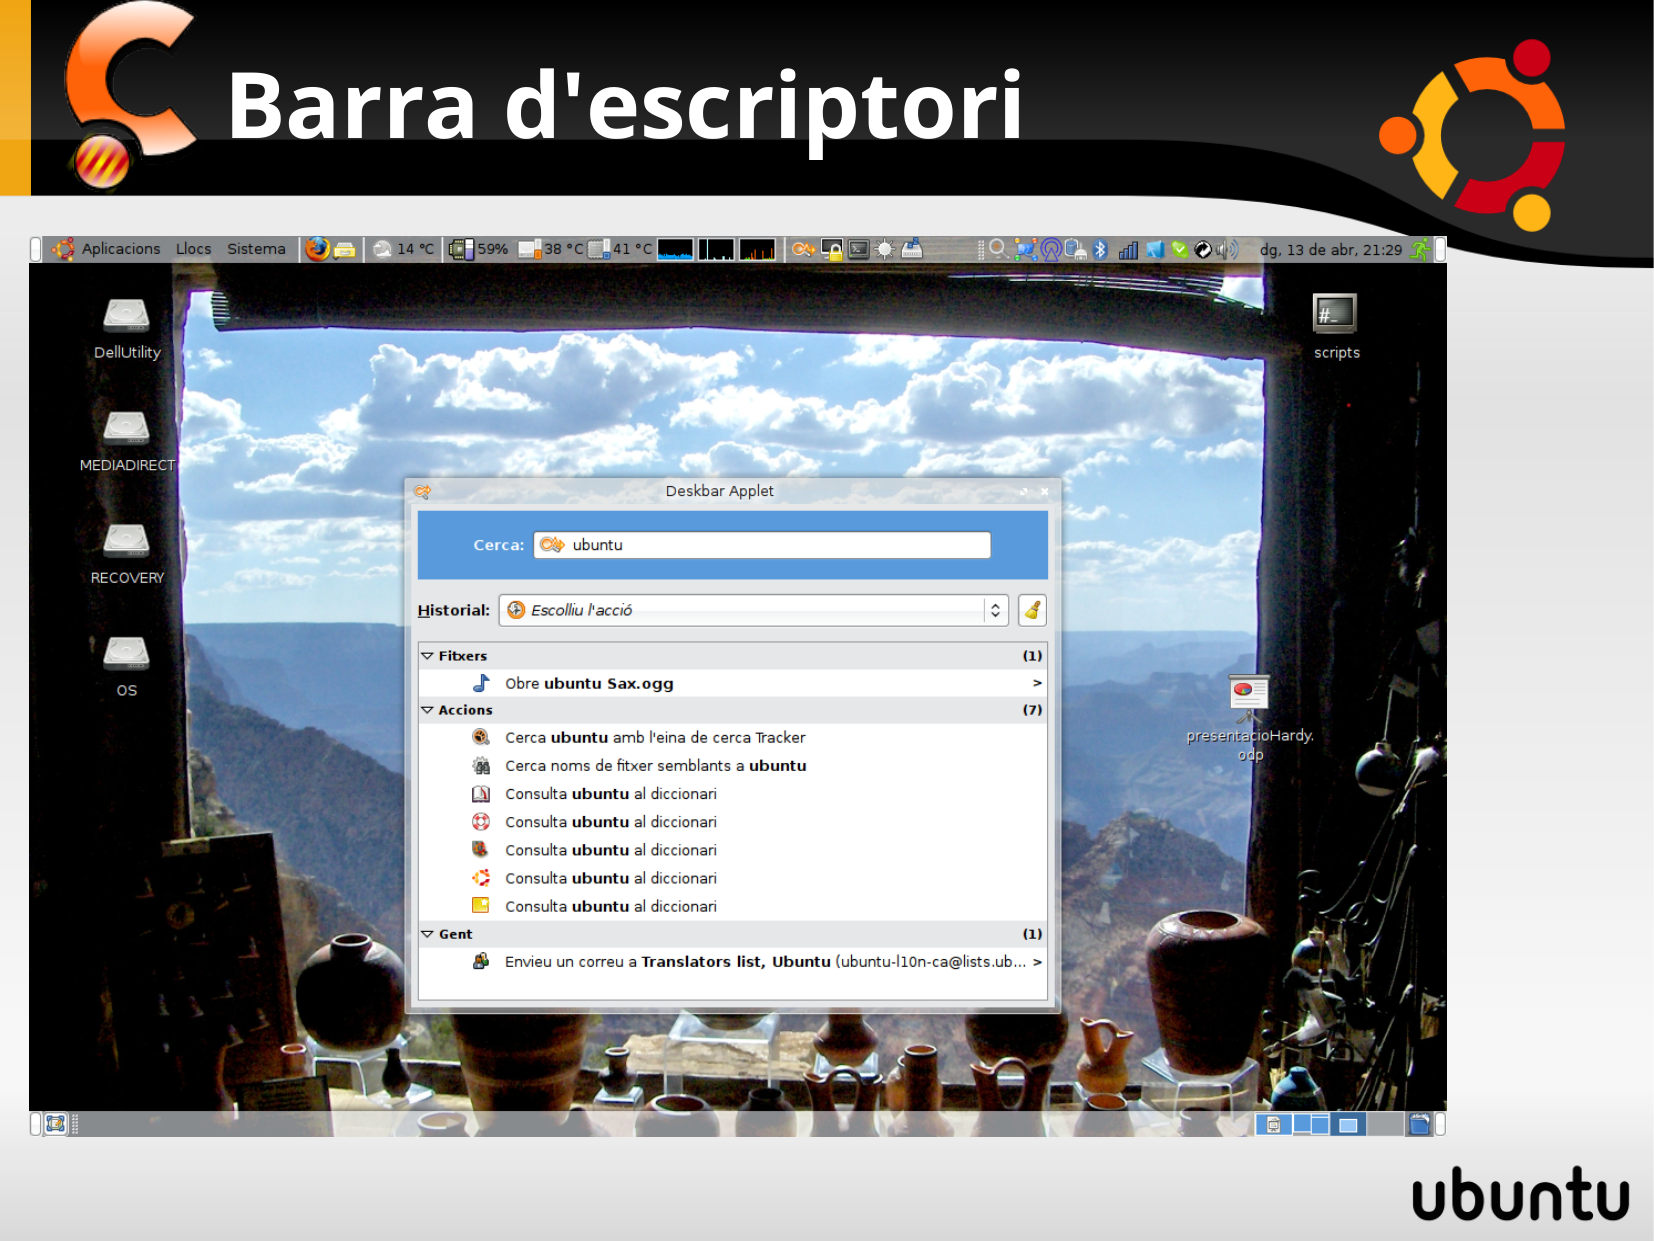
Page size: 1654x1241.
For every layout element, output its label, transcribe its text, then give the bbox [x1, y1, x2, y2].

picture [0, 0, 1654, 1241]
title Barra d'escriptori [76, 0, 1565, 208]
